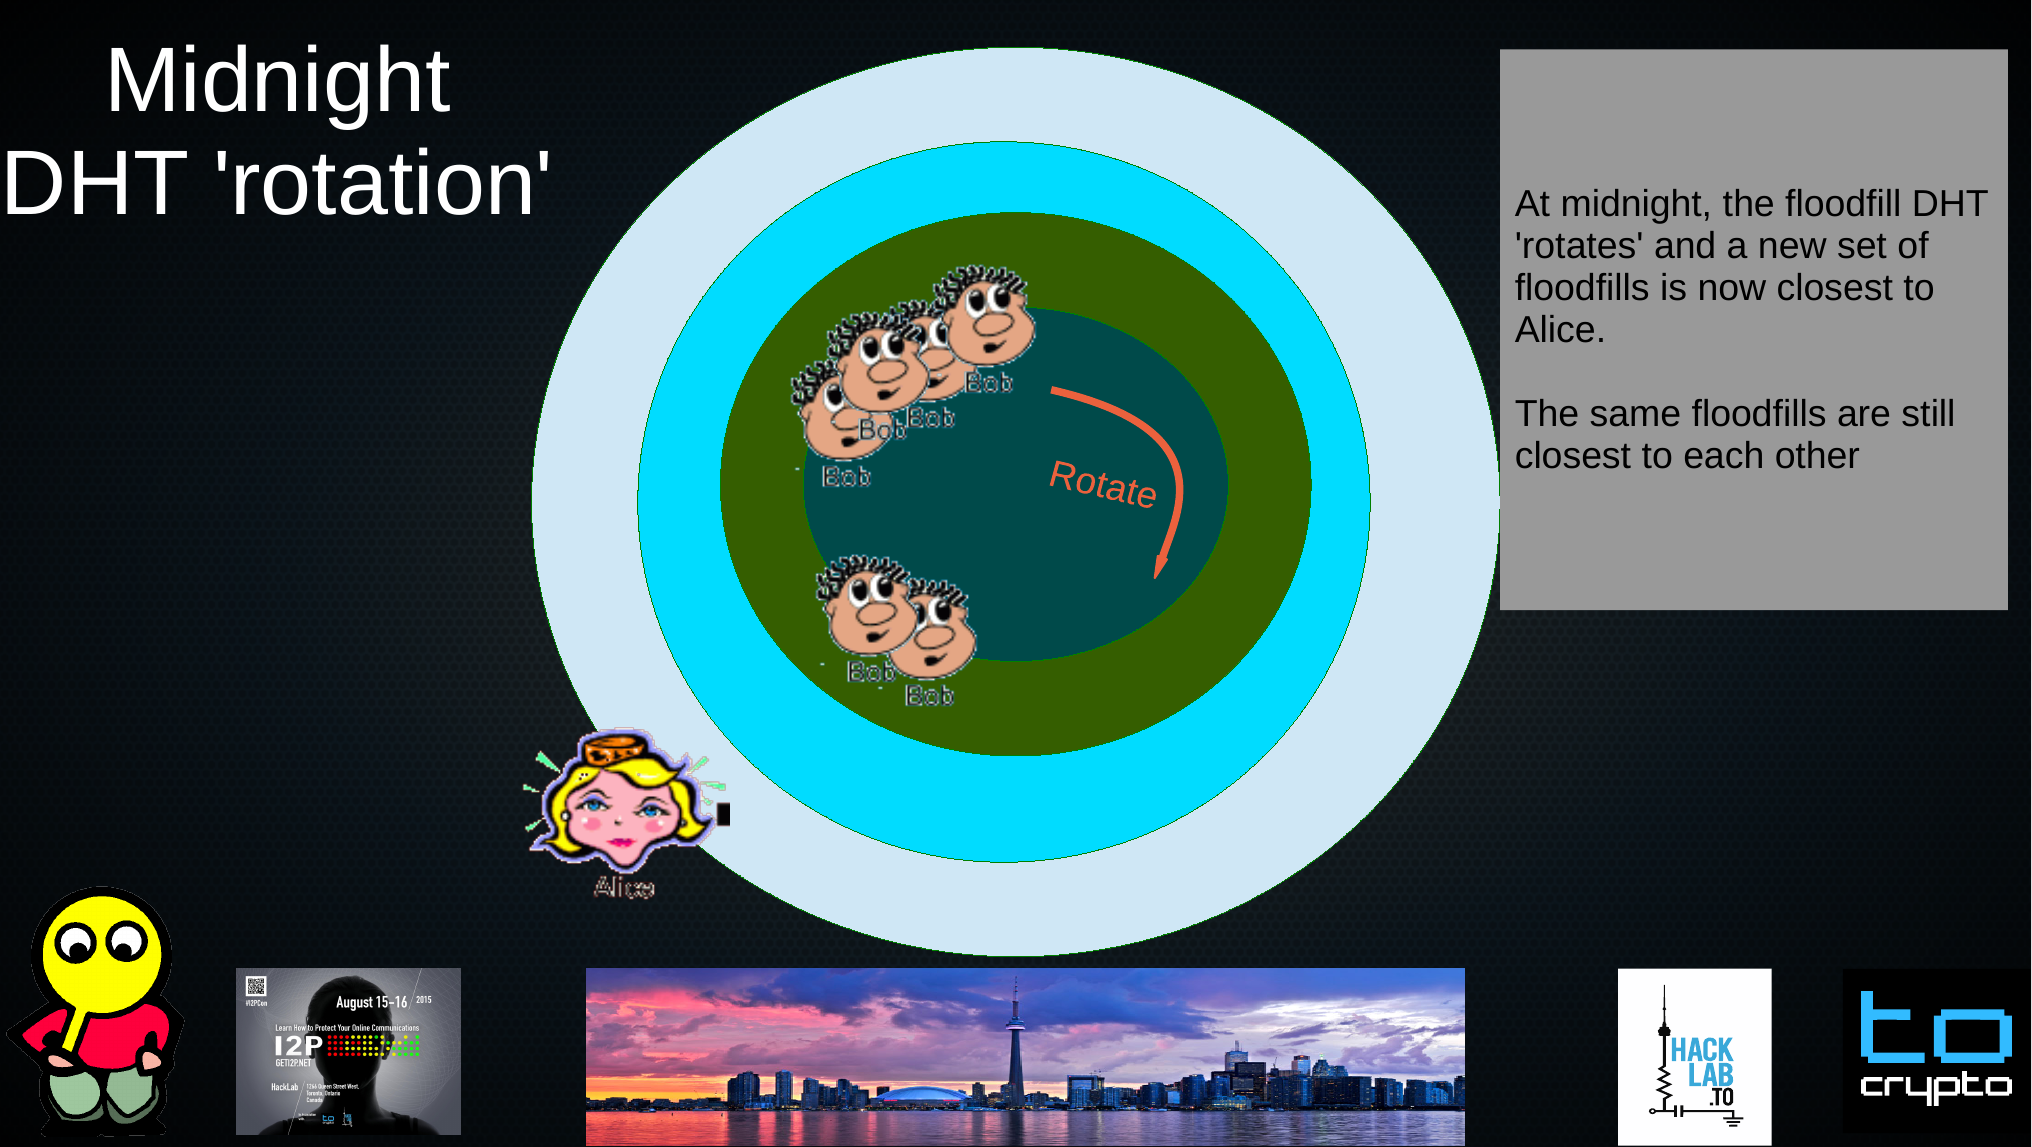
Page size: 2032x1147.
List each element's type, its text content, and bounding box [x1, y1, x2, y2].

text_box At midnight, the floodfill DHT 'rotates' and a new set of floodfills is now closest to Alice. The same floodfills are still closest to each other [1500, 49, 2008, 611]
picture [804, 526, 992, 721]
title Tiers [101, 45, 1930, 237]
picture [0, 0, 2032, 1147]
title Midnight DHT 'rotation' [0, 28, 556, 234]
picture [779, 236, 1051, 502]
text_box [531, 47, 1500, 957]
picture [1411, 237, 1500, 471]
